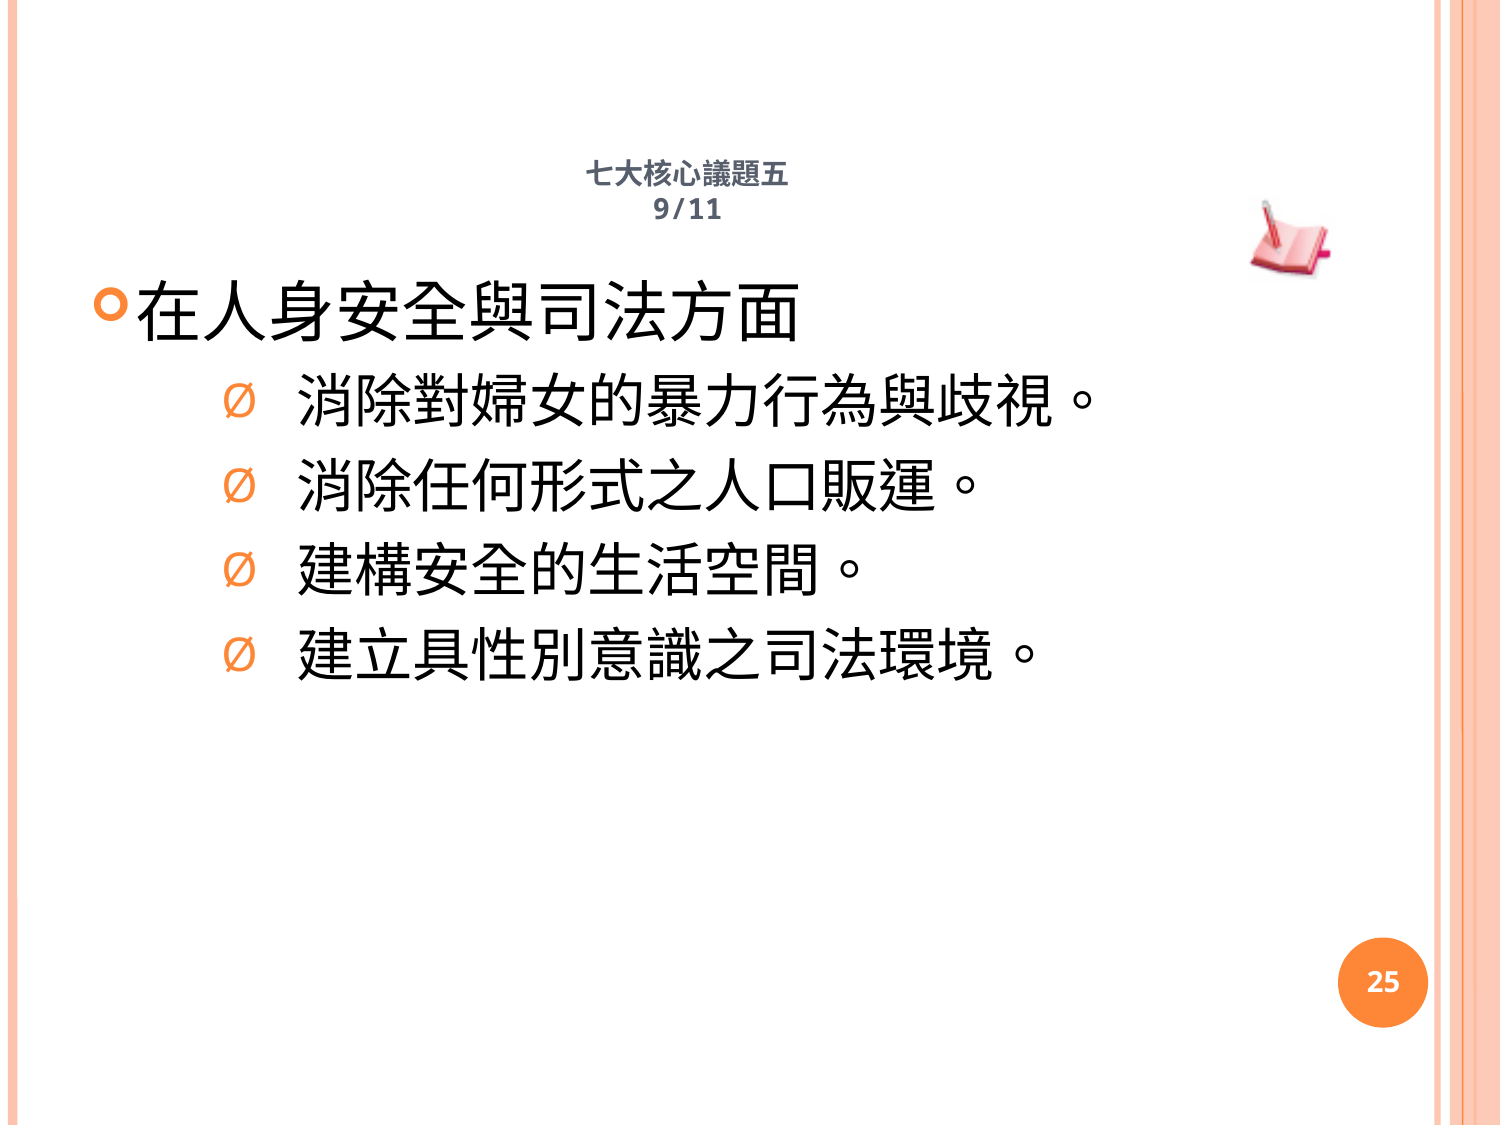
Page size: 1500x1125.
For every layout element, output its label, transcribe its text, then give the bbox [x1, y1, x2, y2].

picture [1239, 172, 1358, 303]
title 七大核心議題五 9/11 [75, 45, 1300, 233]
list 在人身安全與司法方面 消除對婦女的暴力行為與歧視。 消除任何形式之人口販運。 建構安全的生活空間。 建立具性別意識之司法環境。 [75, 262, 1300, 1062]
text_box [1333, 940, 1434, 1027]
